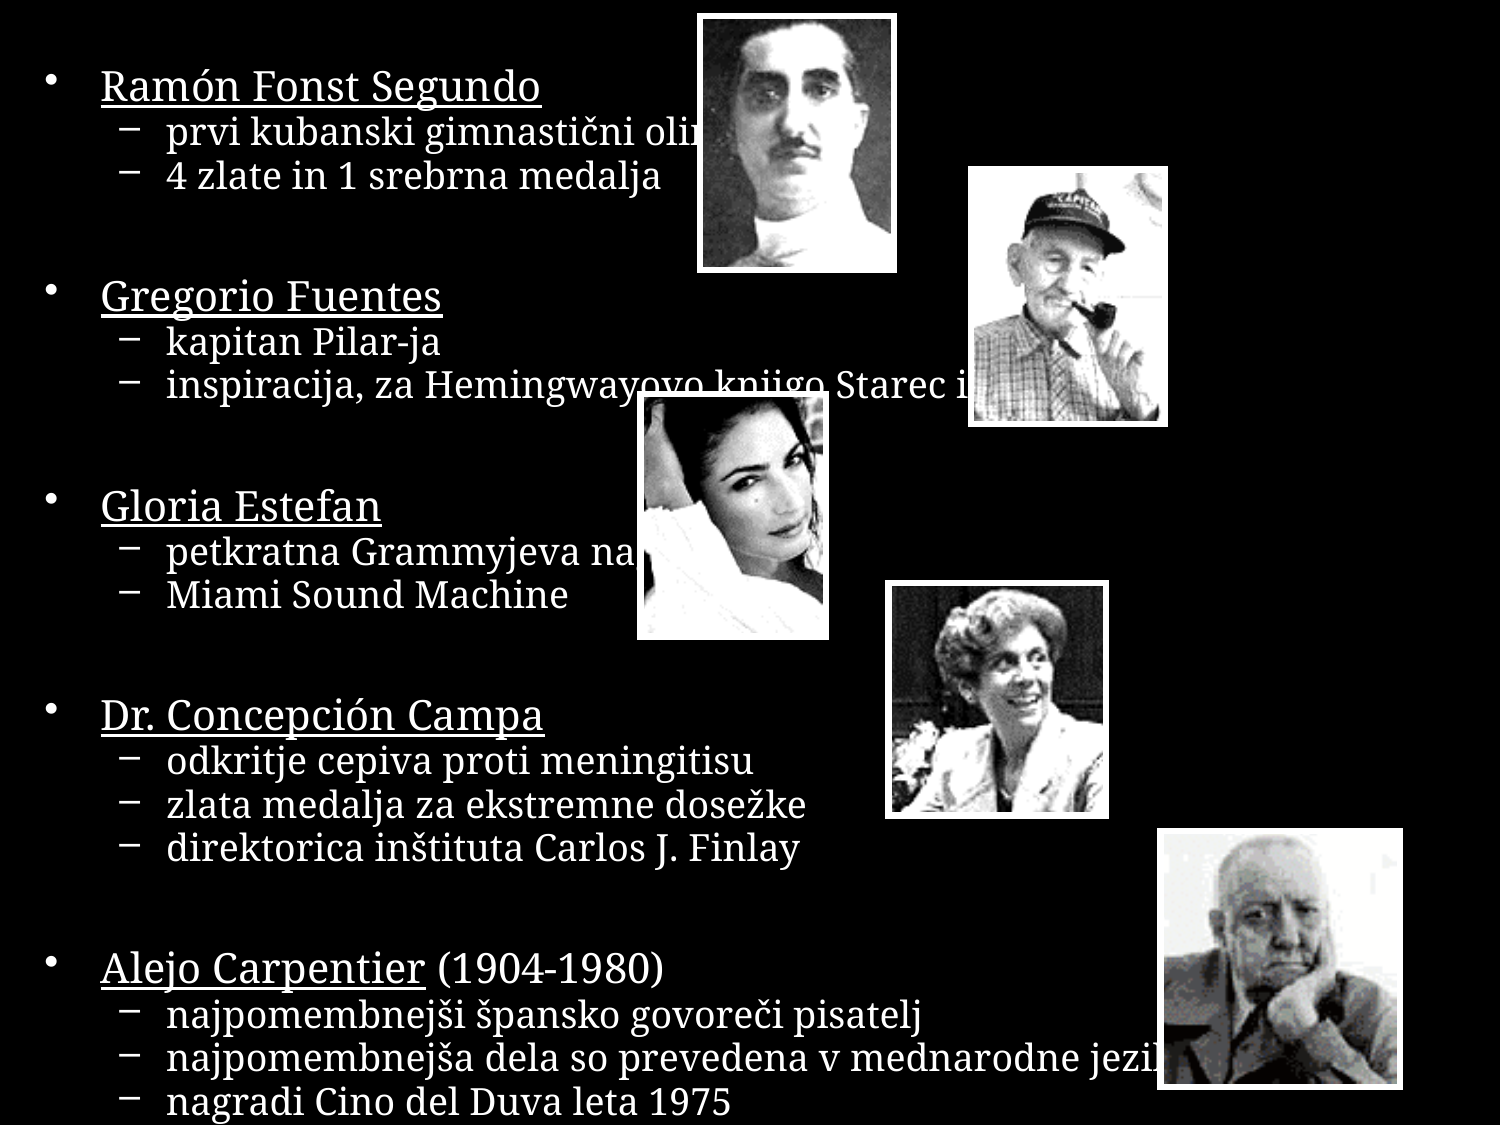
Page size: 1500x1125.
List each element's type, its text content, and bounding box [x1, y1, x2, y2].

list Ramón Fonst Segundo prvi kubanski gimnastični olimpijec 4 zlate in 1 srebrna medalja Gregorio Fuentes kapitan Pilar-ja inspiracija, za Hemingwayovo knjigo Starec in morje Gloria Estefan petkratna Grammyjeva nagrajenka Miami Sound Machine Dr. Concepción Campa odkritje cepiva proti meningitisu zlata medalja za ekstremne dosežke direktorica inštituta Carlos J. Finlay Alejo Carpentier (1904-1980) najpomembnejši špansko govoreči pisatelj najpomembnejša dela so prevedena v mednarodne jezike nagradi Cino del Duva leta 1975 Cervantesova nagrada za literaturo leta 1978 [29, 62, 1471, 1125]
picture [702, 19, 891, 268]
picture [974, 172, 1163, 421]
picture [1163, 834, 1397, 1084]
picture [891, 586, 1104, 813]
picture [643, 397, 823, 634]
